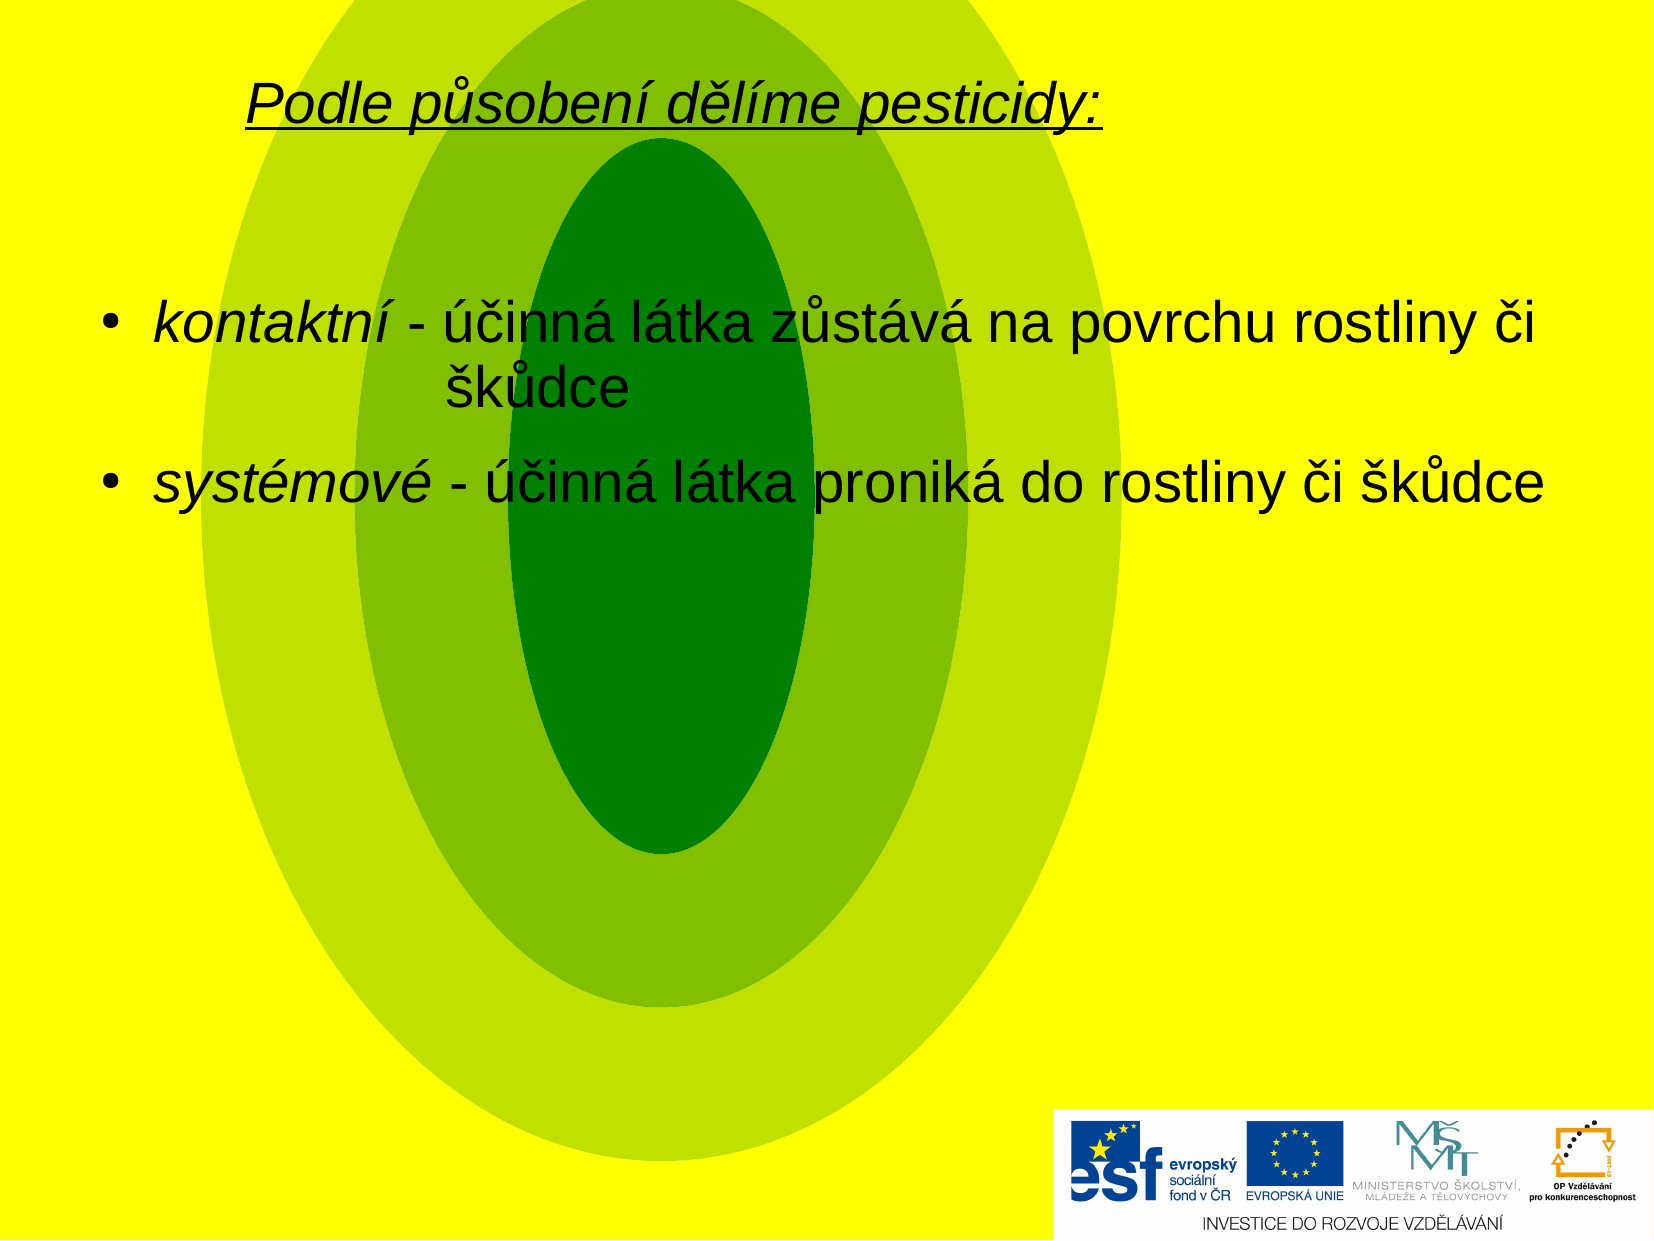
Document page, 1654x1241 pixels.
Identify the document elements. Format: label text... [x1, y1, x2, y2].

picture [1053, 1109, 1654, 1241]
title Podle působení dělíme pesticidy: [82, 0, 1571, 208]
list kontaktní - účinná látka zůstává na povrchu rostliny či škůdce systémové - účinná látka proniká do rostliny či škůdce [82, 290, 1571, 1109]
